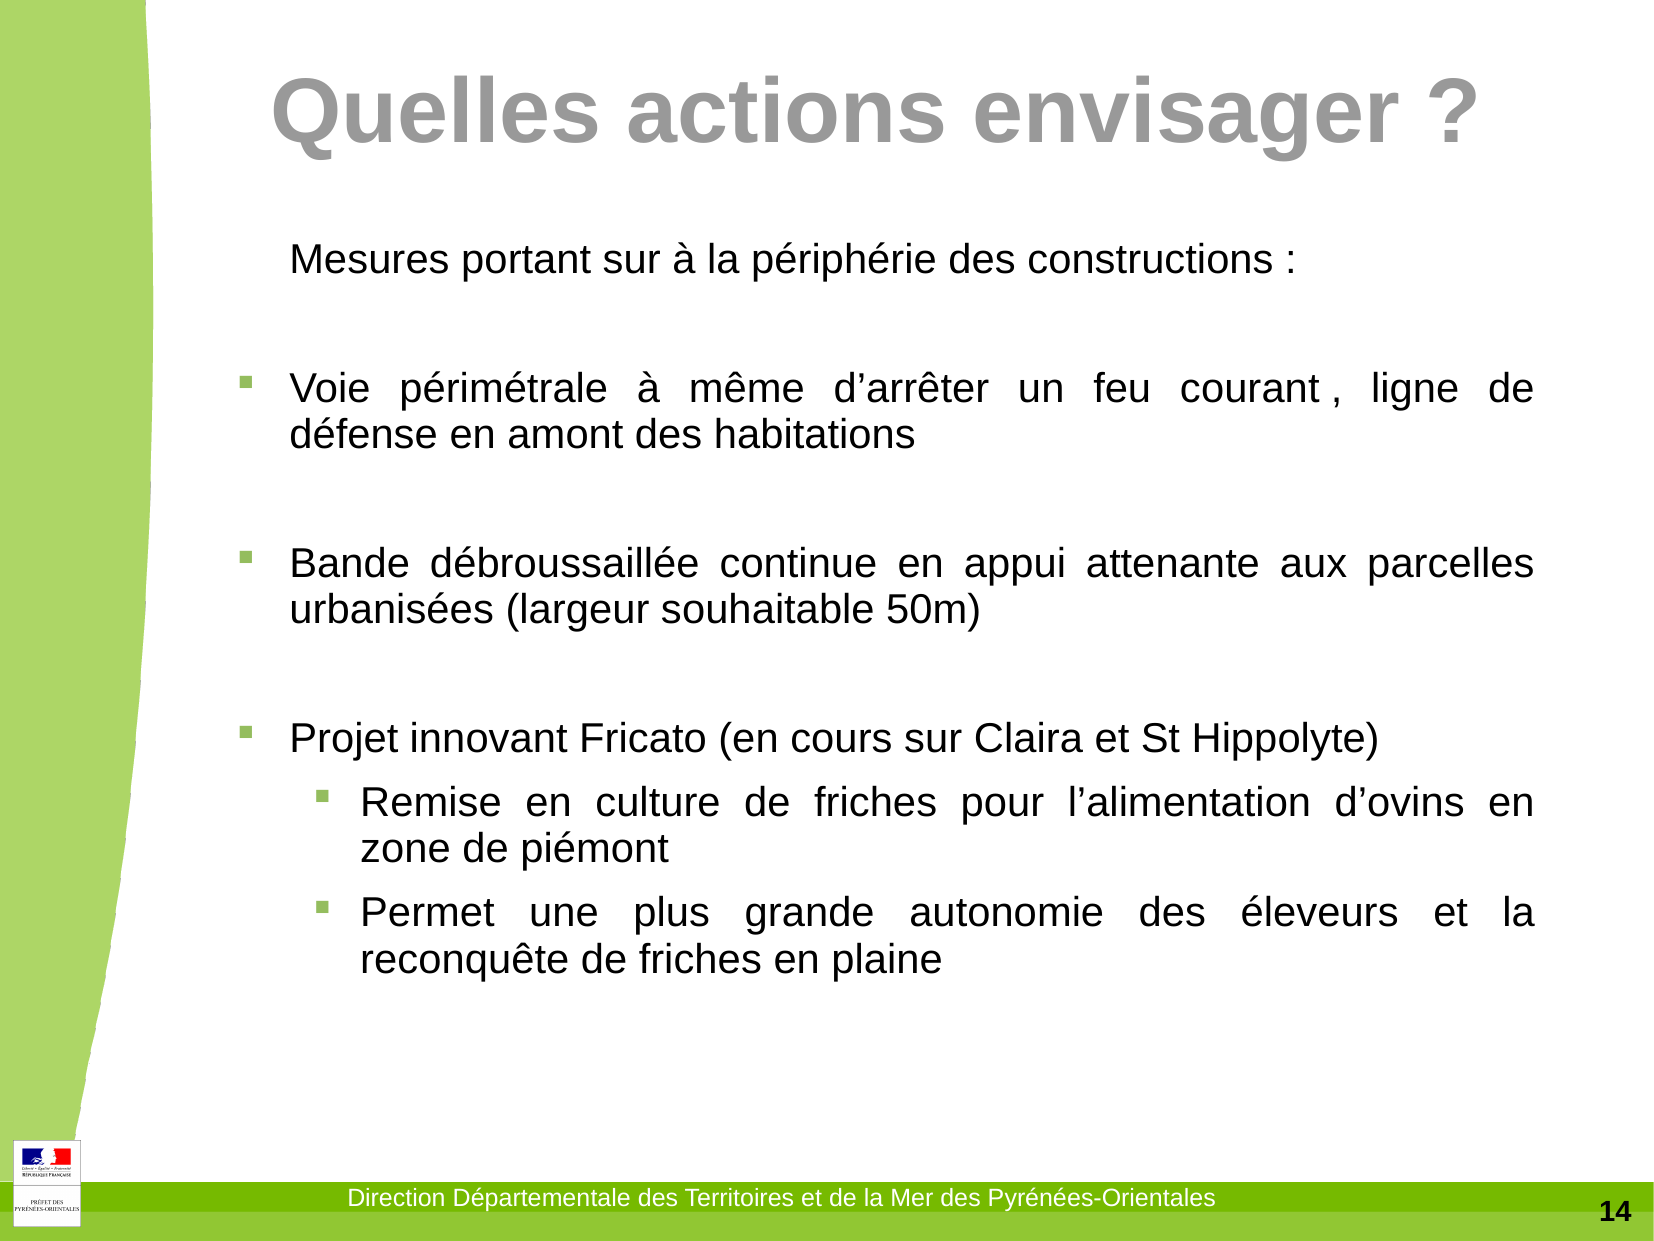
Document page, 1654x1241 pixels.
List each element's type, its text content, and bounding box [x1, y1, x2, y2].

list Mesures portant sur à la périphérie des constructions : Voie périmétrale à même d’arrêter un feu courant , ligne de défense en amont des habitations Bande débroussaillée continue en appui attenante aux parcelles urbanisées (largeur souhaitable 50m) Projet innovant Fricato (en cours sur Claira et St Hippolyte) Remise en culture de friches pour l’alimentation d’ovins en zone de piémont Permet une plus grande autonomie des éleveurs et la reconquête de friches en plaine [147, 236, 1536, 1047]
title Quelles actions envisager ? [159, 14, 1595, 207]
picture [0, 0, 1654, 1241]
